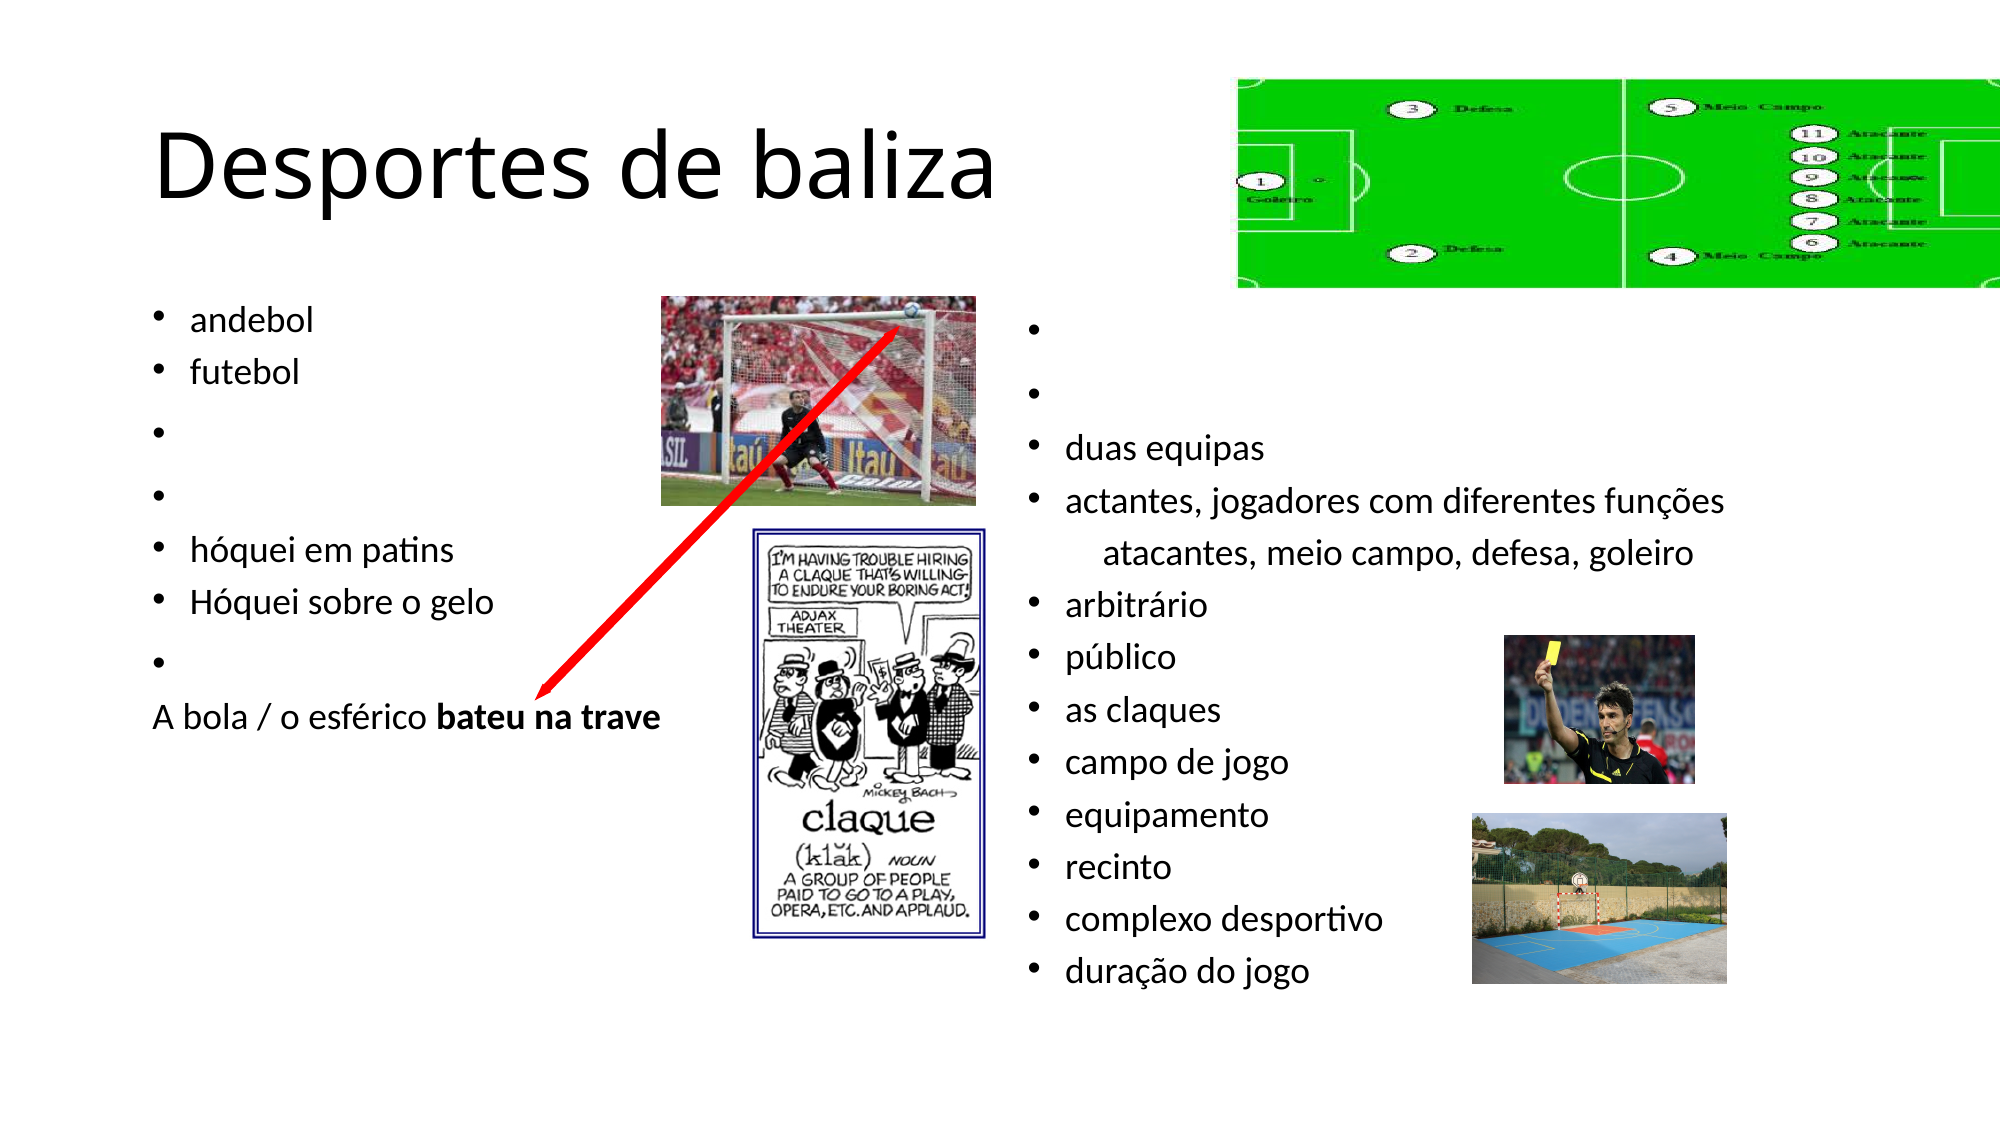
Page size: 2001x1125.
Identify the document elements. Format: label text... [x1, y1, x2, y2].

picture [1230, 77, 2000, 290]
list duas equipas actantes, jogadores com diferentes funções atacantes, meio campo, defesa, goleiro arbitrário público as claques campo de jogo equipamento recinto complexo desportivo duração do jogo [1012, 299, 1863, 1014]
picture [661, 296, 976, 506]
list andebol futebol hóquei em patins Hóquei sobre o gelo A bola / o esférico bateu na trave [137, 299, 988, 1014]
picture [1504, 636, 1695, 785]
picture [1472, 813, 1727, 984]
title Desportes de baliza [137, 59, 1863, 278]
picture [749, 525, 988, 941]
